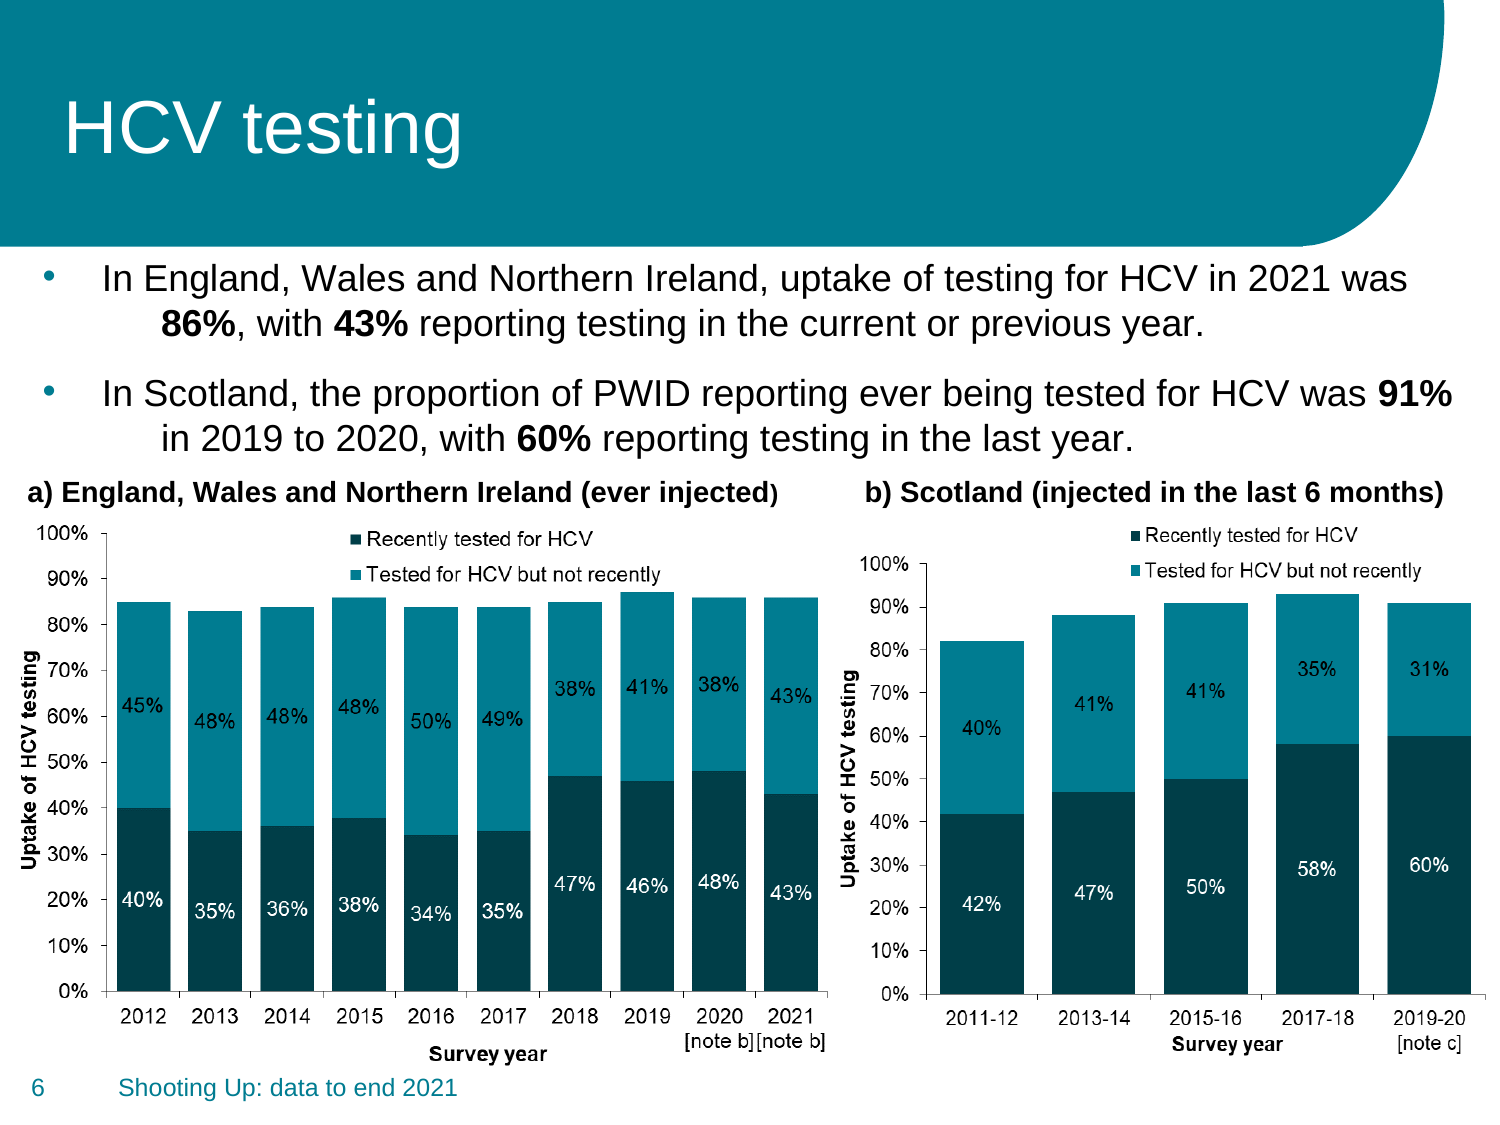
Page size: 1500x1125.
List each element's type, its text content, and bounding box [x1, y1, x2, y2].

text_box In England, Wales and Northern Ireland, uptake of testing for HCV in 2021 was 86%, with 43% reporting testing in the current or previous year. In Scotland, the proportion of PWID reporting ever being tested for HCV was 91% in 2019 to 2020, with 60% reporting testing in the last year. [31, 247, 1469, 467]
title HCV testing [52, 73, 1351, 176]
text_box b) Scotland (injected in the last 6 months) [853, 467, 1469, 515]
text_box [16, 1056, 90, 1117]
picture [6, 513, 1500, 1076]
text_box a) England, Wales and Northern Ireland (ever injected) [16, 468, 790, 513]
text_box Shooting Up: data to end 2021 [103, 1056, 1335, 1116]
